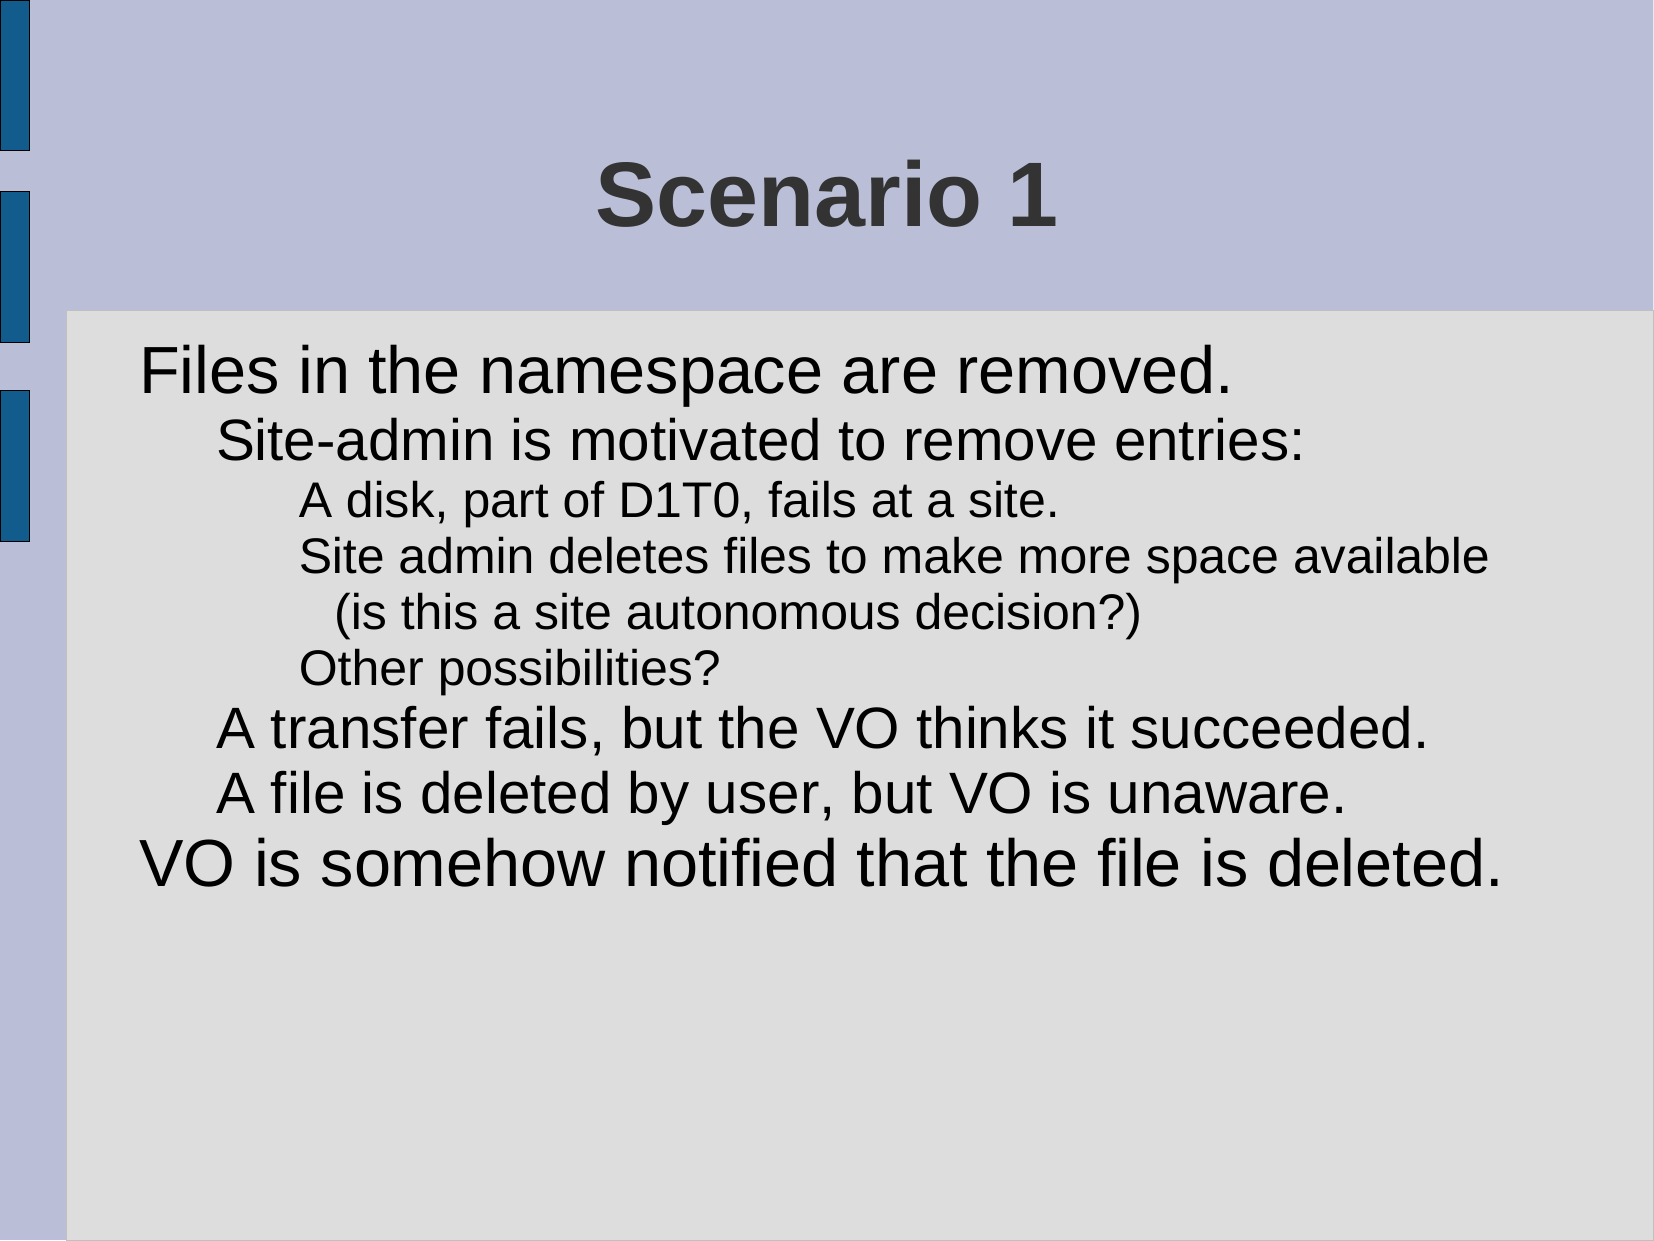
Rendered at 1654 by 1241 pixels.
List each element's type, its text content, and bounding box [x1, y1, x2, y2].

list Files in the namespace are removed. Site-admin is motivated to remove entries: A disk, part of D1T0, fails at a site. Site admin deletes files to make more space available (is this a site autonomous decision?) Other possibilities? A transfer fails, but the VO thinks it succeeded. A file is deleted by user, but VO is unaware. VO is somehow notified that the file is deleted. [121, 332, 1534, 1115]
title Scenario 1 [121, 91, 1534, 299]
